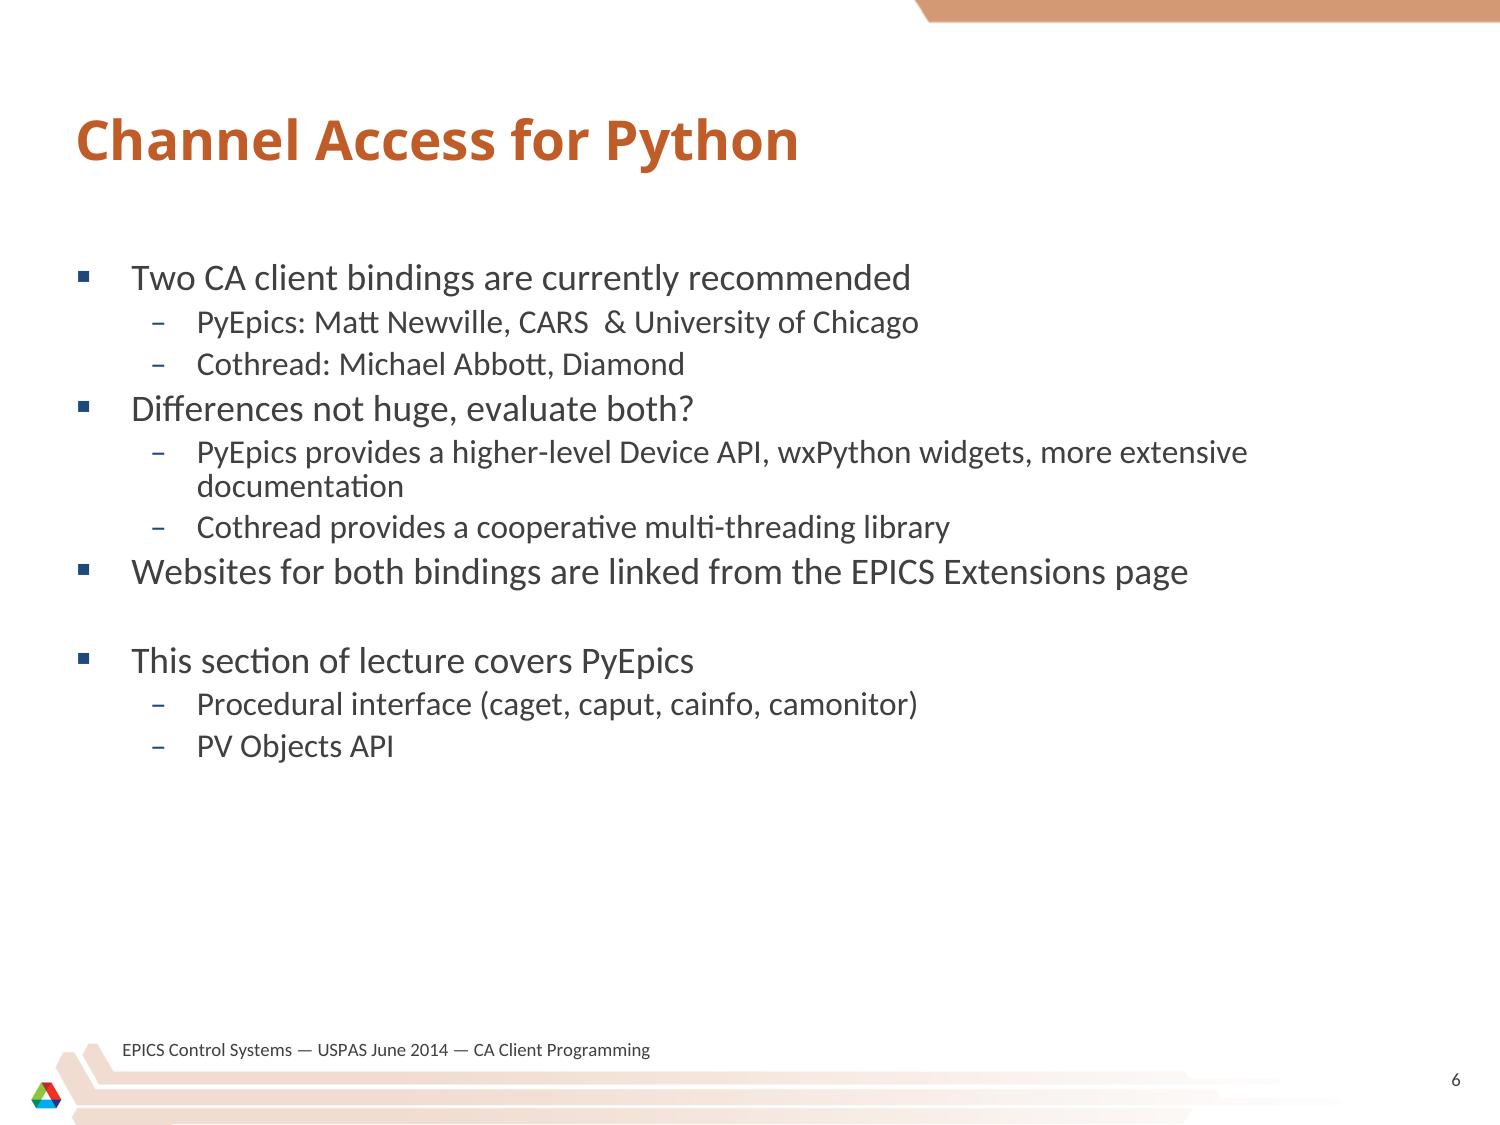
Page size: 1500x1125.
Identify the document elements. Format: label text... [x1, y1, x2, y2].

title Channel Access for Python [75, 45, 1426, 233]
picture [0, 0, 1500, 24]
list Two CA client bindings are currently recommended PyEpics: Matt Newville, CARS & University of Chicago Cothread: Michael Abbott, Diamond Differences not huge, evaluate both? PyEpics provides a higher-level Device API, wxPython widgets, more extensive documentation Cothread provides a cooperative multi-threading library Websites for both bindings are linked from the EPICS Extensions page This section of lecture covers PyEpics Procedural interface (caget, caput, cainfo, camonitor) PV Objects API [75, 262, 1426, 916]
picture [0, 1037, 1500, 1125]
